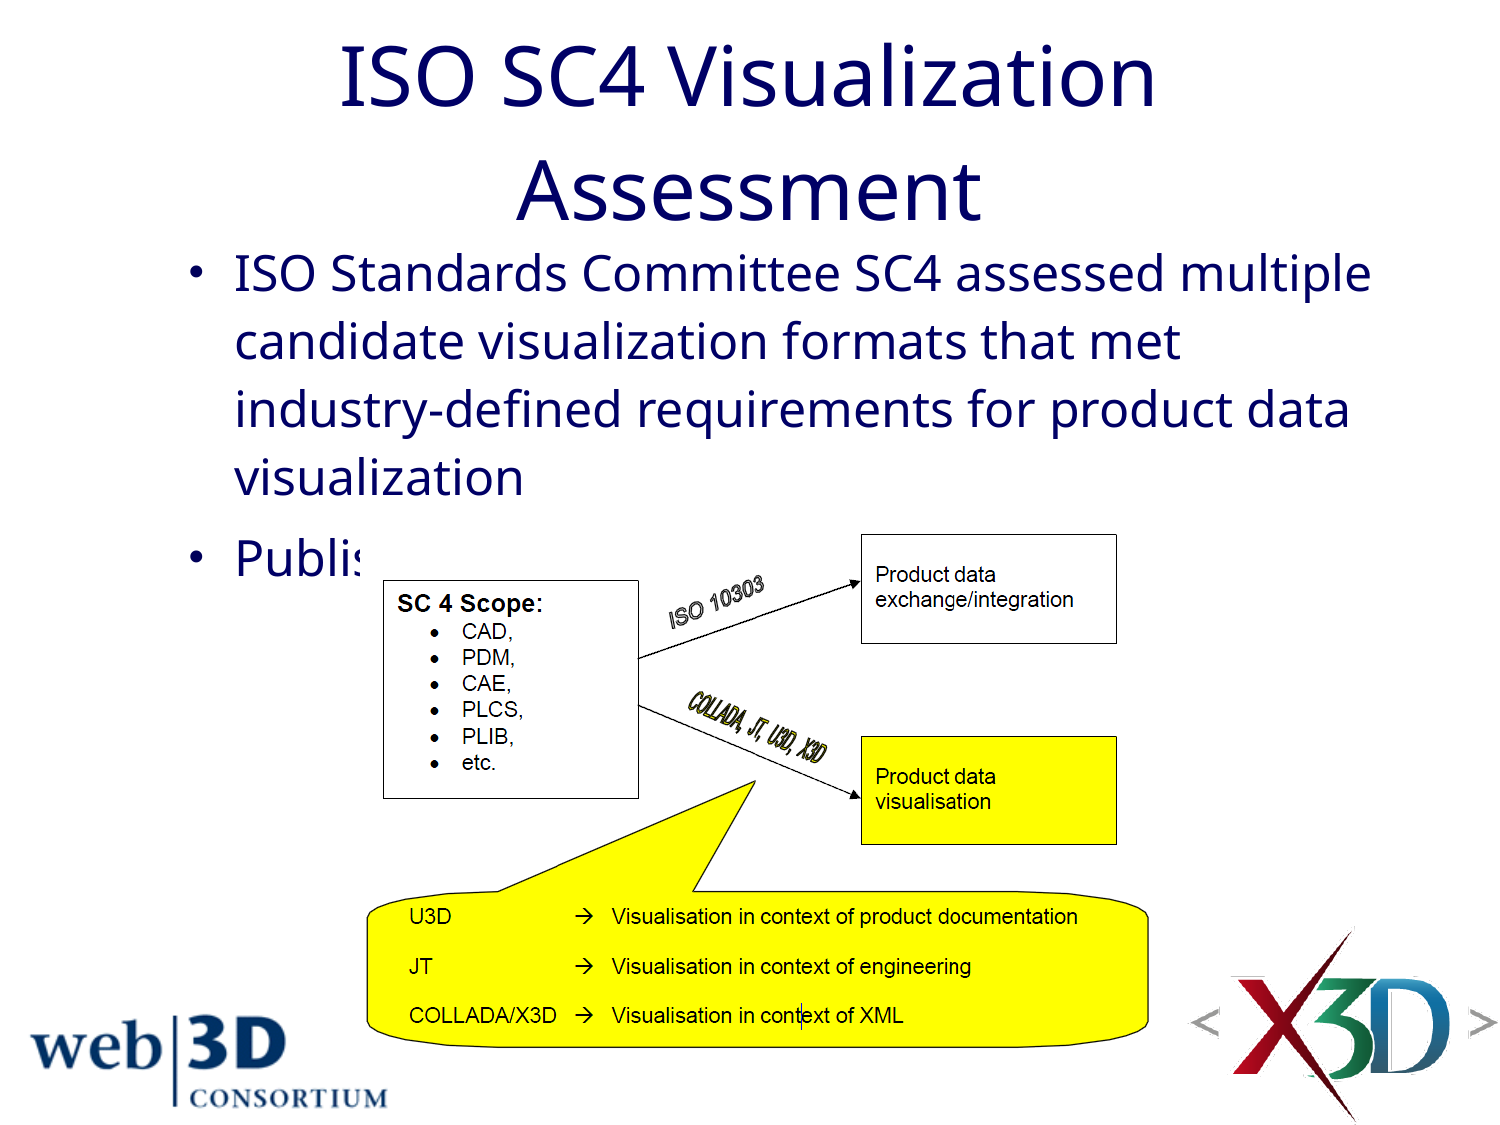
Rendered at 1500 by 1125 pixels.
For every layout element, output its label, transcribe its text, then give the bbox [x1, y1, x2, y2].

title ISO SC4 Visualization Assessment [112, 44, 1388, 218]
list ISO Standards Committee SC4 assessed multiple candidate visualization formats that met industry-defined requirements for product data visualization Published April 2009 [112, 237, 1388, 986]
picture [1187, 926, 1500, 1125]
picture [12, 526, 1152, 1118]
